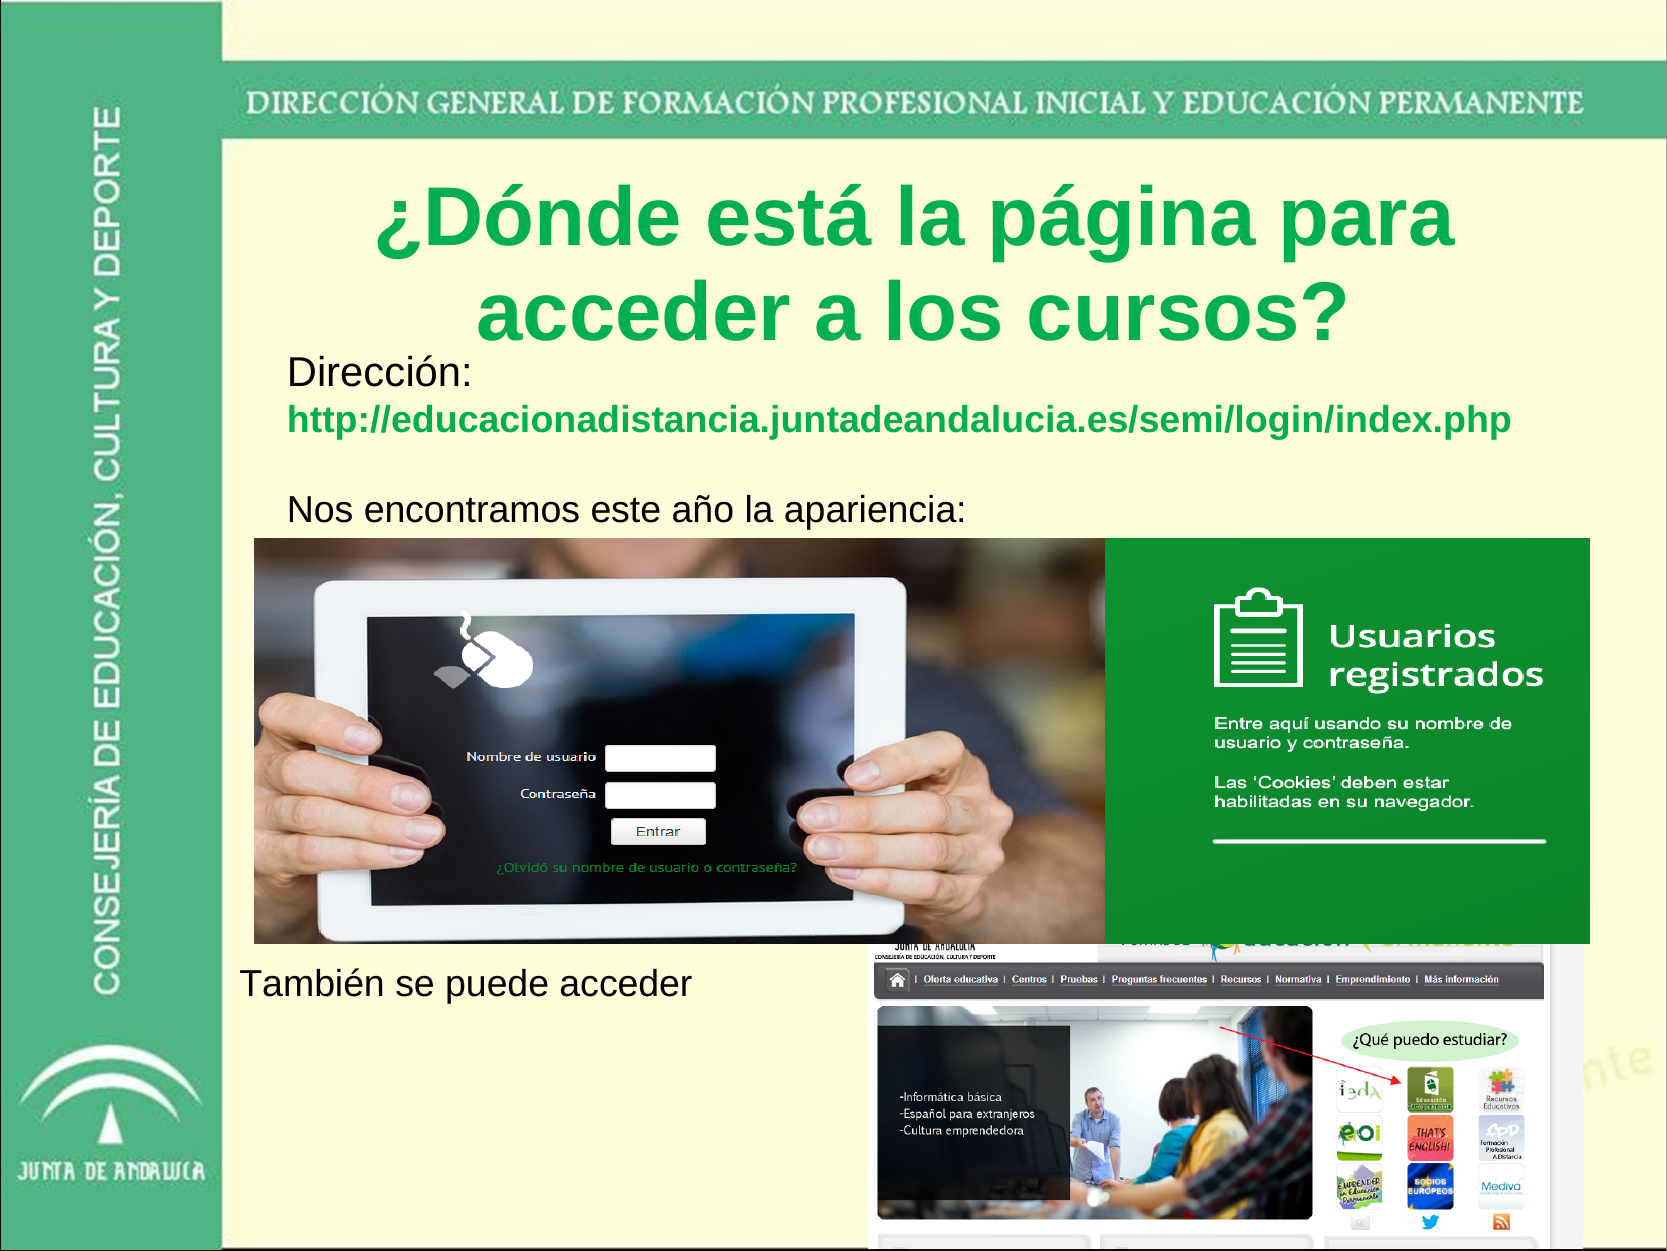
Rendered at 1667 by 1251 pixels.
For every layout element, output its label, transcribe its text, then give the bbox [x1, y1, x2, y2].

text_box Dirección: http://educacionadistancia.juntadeandalucia.es/semi/login/index.php Nos encontramos este año la apariencia: [271, 329, 1592, 560]
text_box ¿Dónde está la página para acceder a los cursos? [254, 169, 1574, 358]
text_box También se puede acceder [224, 943, 825, 1020]
picture [0, 0, 1667, 1251]
